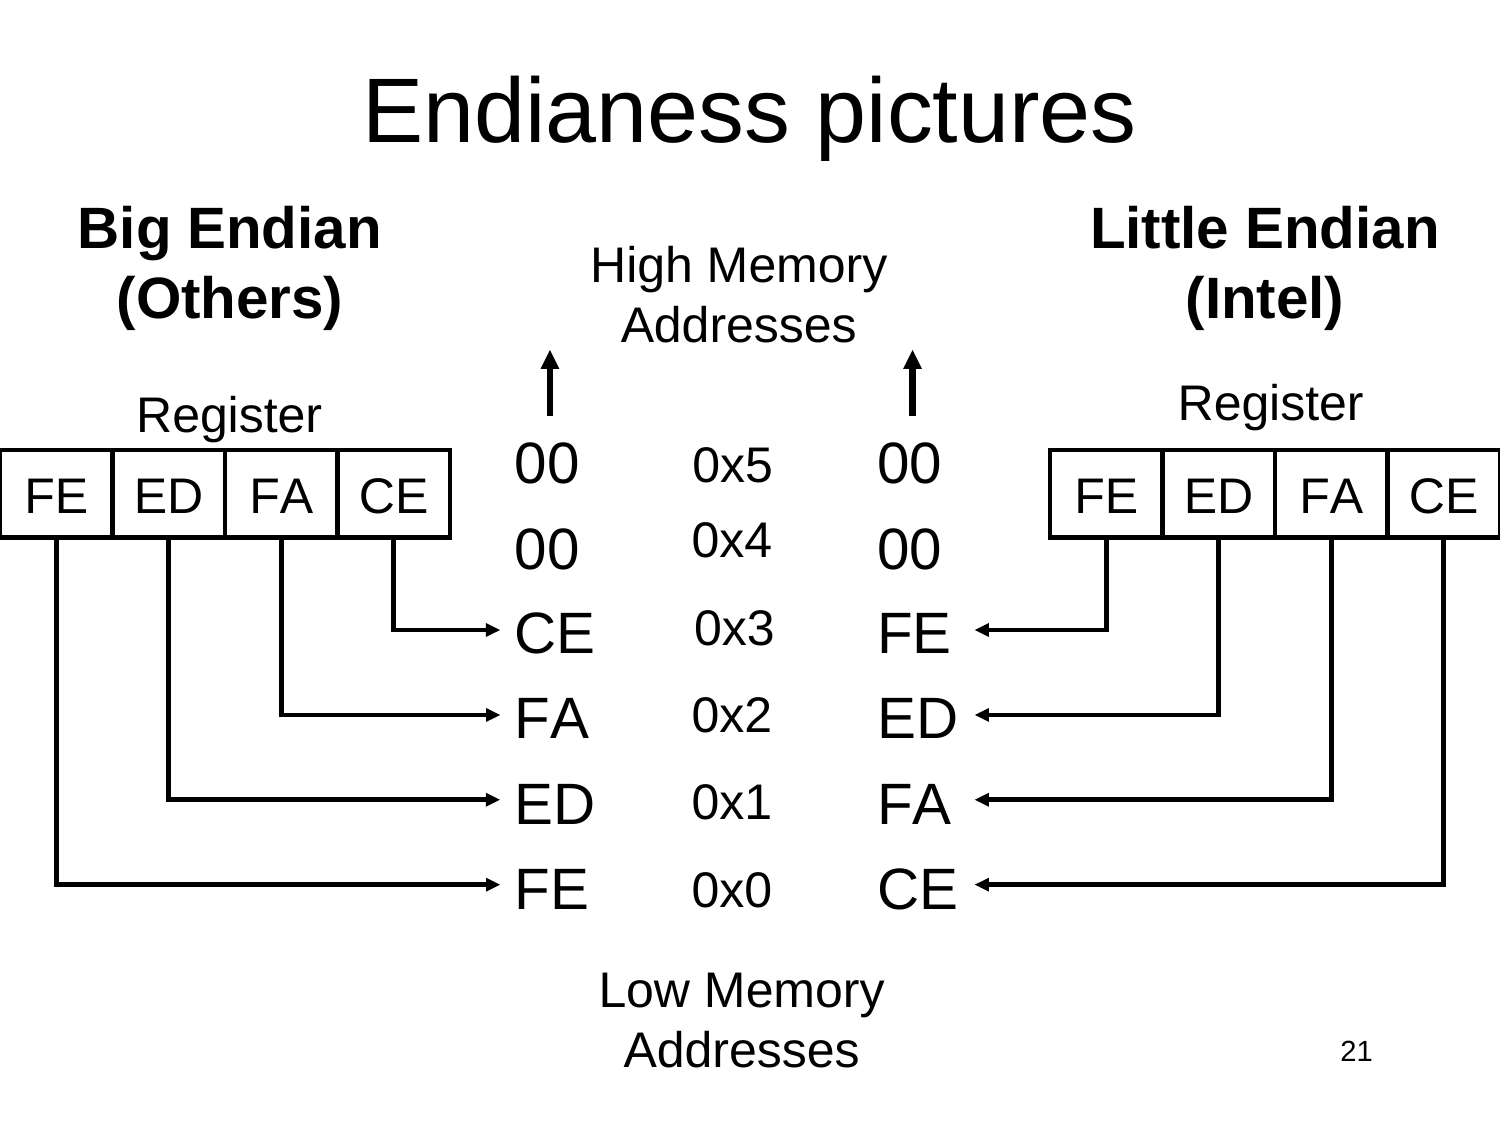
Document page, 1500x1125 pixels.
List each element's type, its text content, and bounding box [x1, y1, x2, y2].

text_box High Memory Addresses [575, 224, 903, 361]
text_box CE [338, 450, 450, 538]
text_box FE [0, 450, 113, 538]
table_header 00 [500, 418, 613, 503]
table_cell ED [863, 673, 975, 758]
text_box 0x5 [677, 424, 788, 501]
text_box 0x2 [676, 674, 788, 751]
text_box CE [1388, 450, 1500, 538]
text_box Little Endian (Intel) [1075, 182, 1455, 338]
text_box ED [1163, 450, 1275, 538]
table_header 00 [863, 418, 975, 503]
table_cell ED [500, 758, 613, 844]
text_box 0x4 [676, 499, 788, 576]
text_box 0x0 [676, 849, 788, 926]
table_cell CE [863, 844, 975, 929]
table_cell 00 [863, 503, 975, 588]
table_cell FE [500, 844, 613, 929]
text_box 0x3 [679, 587, 790, 663]
text_box <number> [1074, 1025, 1388, 1101]
table_cell FA [500, 673, 613, 758]
table_header FE [863, 588, 975, 673]
text_box 0x1 [676, 762, 788, 838]
title Endianess pictures [112, 12, 1388, 201]
text_box FA [1275, 450, 1388, 538]
text_box FA [225, 450, 338, 538]
table_cell 00 [500, 503, 613, 588]
text_box ED [113, 450, 225, 538]
text_box Low Memory Addresses [583, 949, 900, 1086]
table_cell FA [863, 758, 975, 844]
text_box Register [121, 374, 338, 450]
table_header CE [500, 588, 613, 673]
text_box FE [1049, 450, 1163, 538]
text_box Register [1162, 362, 1379, 438]
text_box Big Endian (Others) [63, 182, 397, 338]
